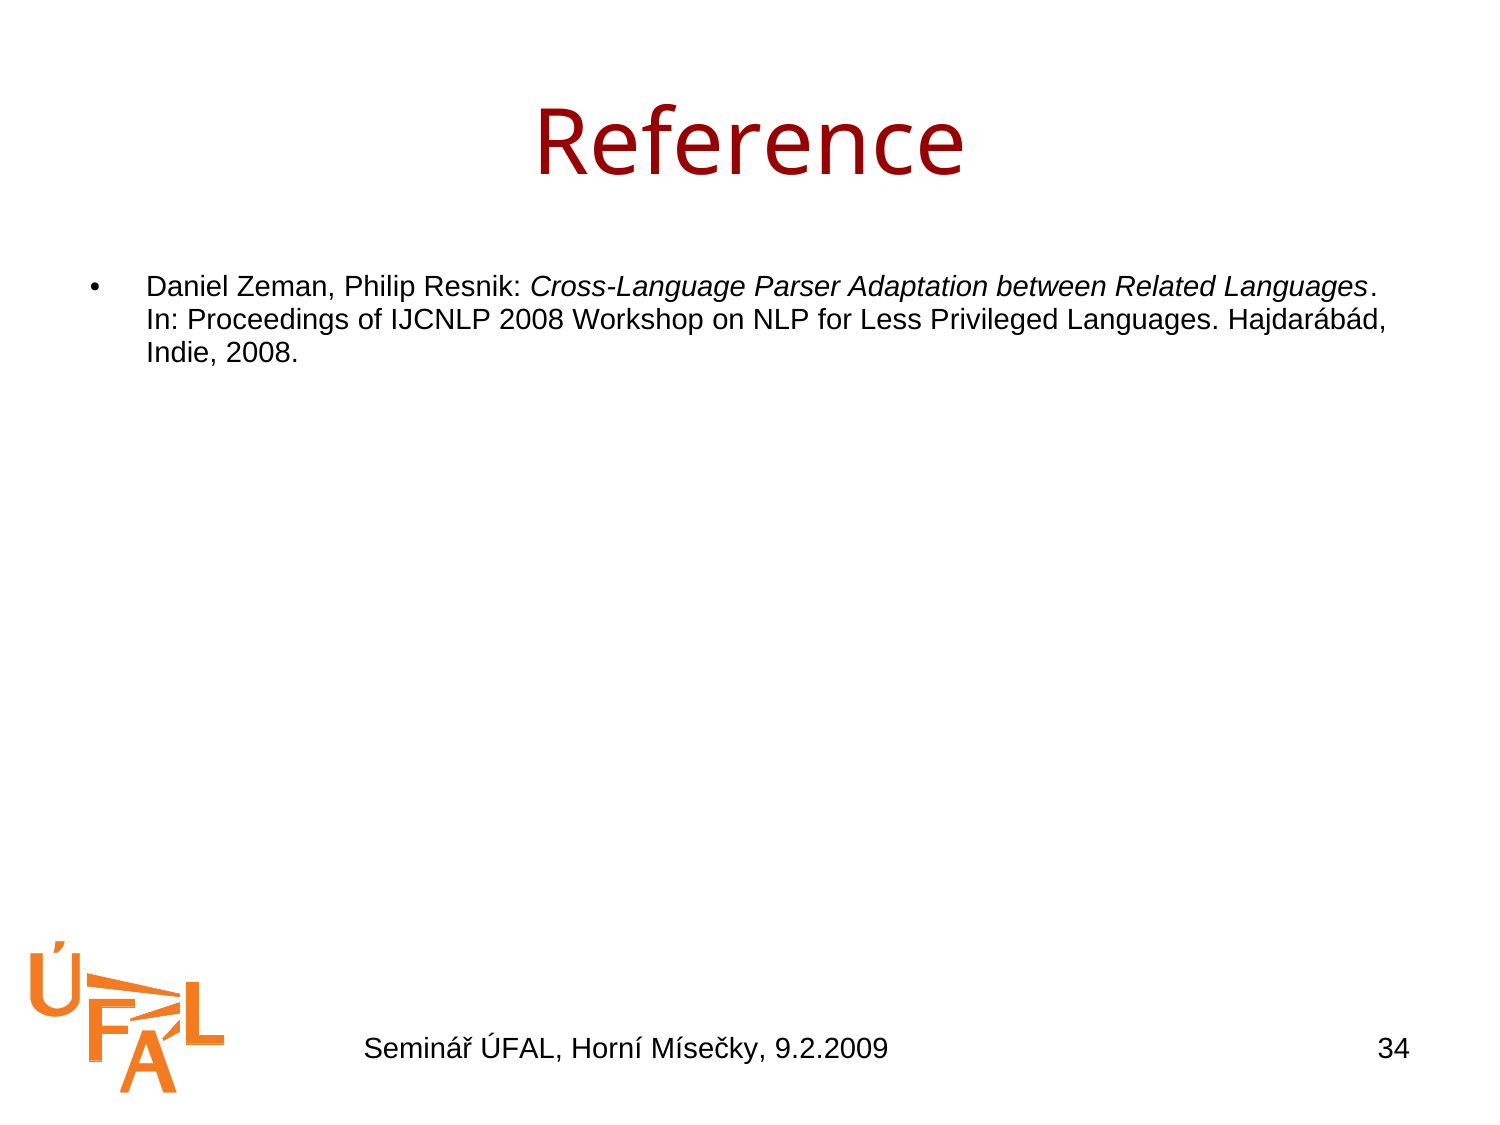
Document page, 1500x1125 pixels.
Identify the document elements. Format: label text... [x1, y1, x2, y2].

title Reference [75, 45, 1426, 233]
list Daniel Zeman, Philip Resnik: Cross-Language Parser Adaptation between Related Languages. In: Proceedings of IJCNLP 2008 Workshop on NLP for Less Privileged Languages. Hajdarábád, Indie, 2008. [75, 262, 1426, 1006]
